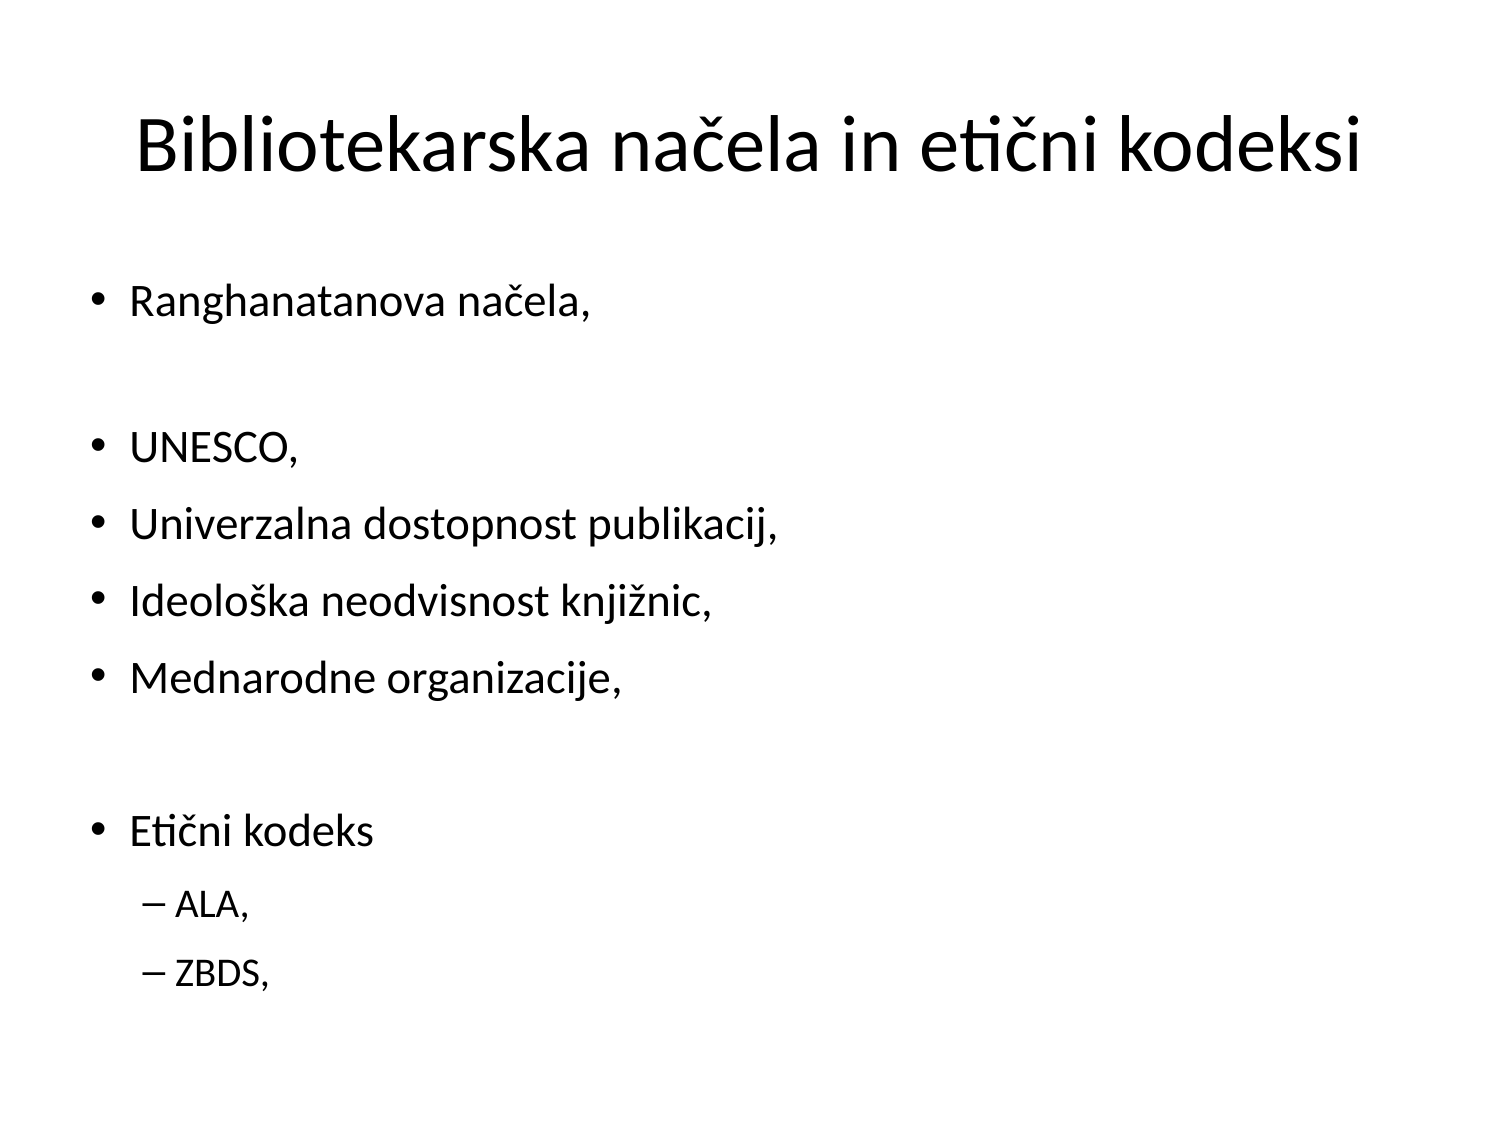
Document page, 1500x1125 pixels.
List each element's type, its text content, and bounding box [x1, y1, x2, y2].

list Ranghanatanova načela, UNESCO, Univerzalna dostopnost publikacij, Ideološka neodvisnost knjižnic, Mednarodne organizacije, Etični kodeks ALA, ZBDS, [75, 262, 1425, 1005]
title Bibliotekarska načela in etični kodeksi [75, 45, 1425, 233]
